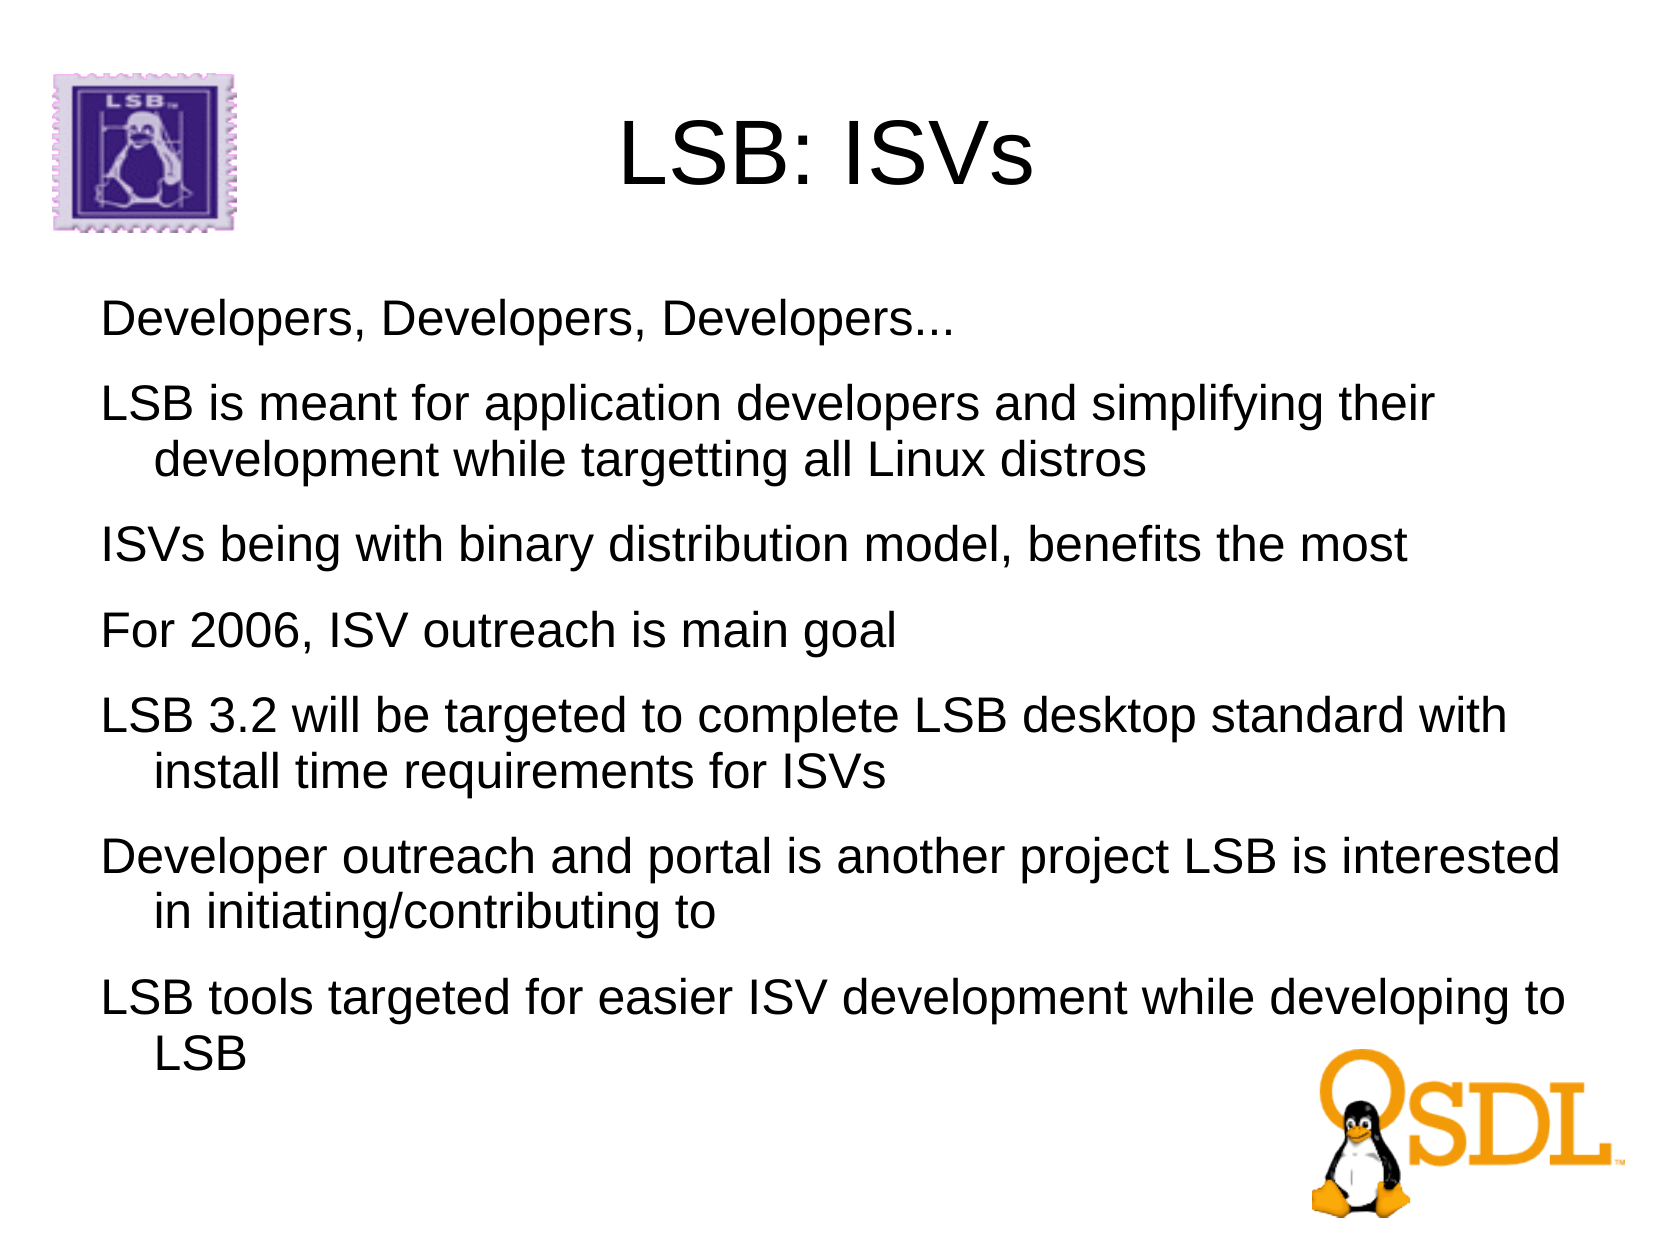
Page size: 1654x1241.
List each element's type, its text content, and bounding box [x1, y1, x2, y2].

title LSB: ISVs [82, 49, 1571, 257]
picture [52, 73, 82, 233]
list Developers, Developers, Developers... LSB is meant for application developers and simplifying their development while targetting all Linux distros ISVs being with binary distribution model, benefits the most For 2006, ISV outreach is main goal LSB 3.2 will be targeted to complete LSB desktop standard with install time requirements for ISVs Developer outreach and portal is another project LSB is interested in initiating/contributing to LSB tools targeted for easier ISV development while developing to LSB [82, 290, 1571, 1109]
picture [1312, 1049, 1625, 1218]
